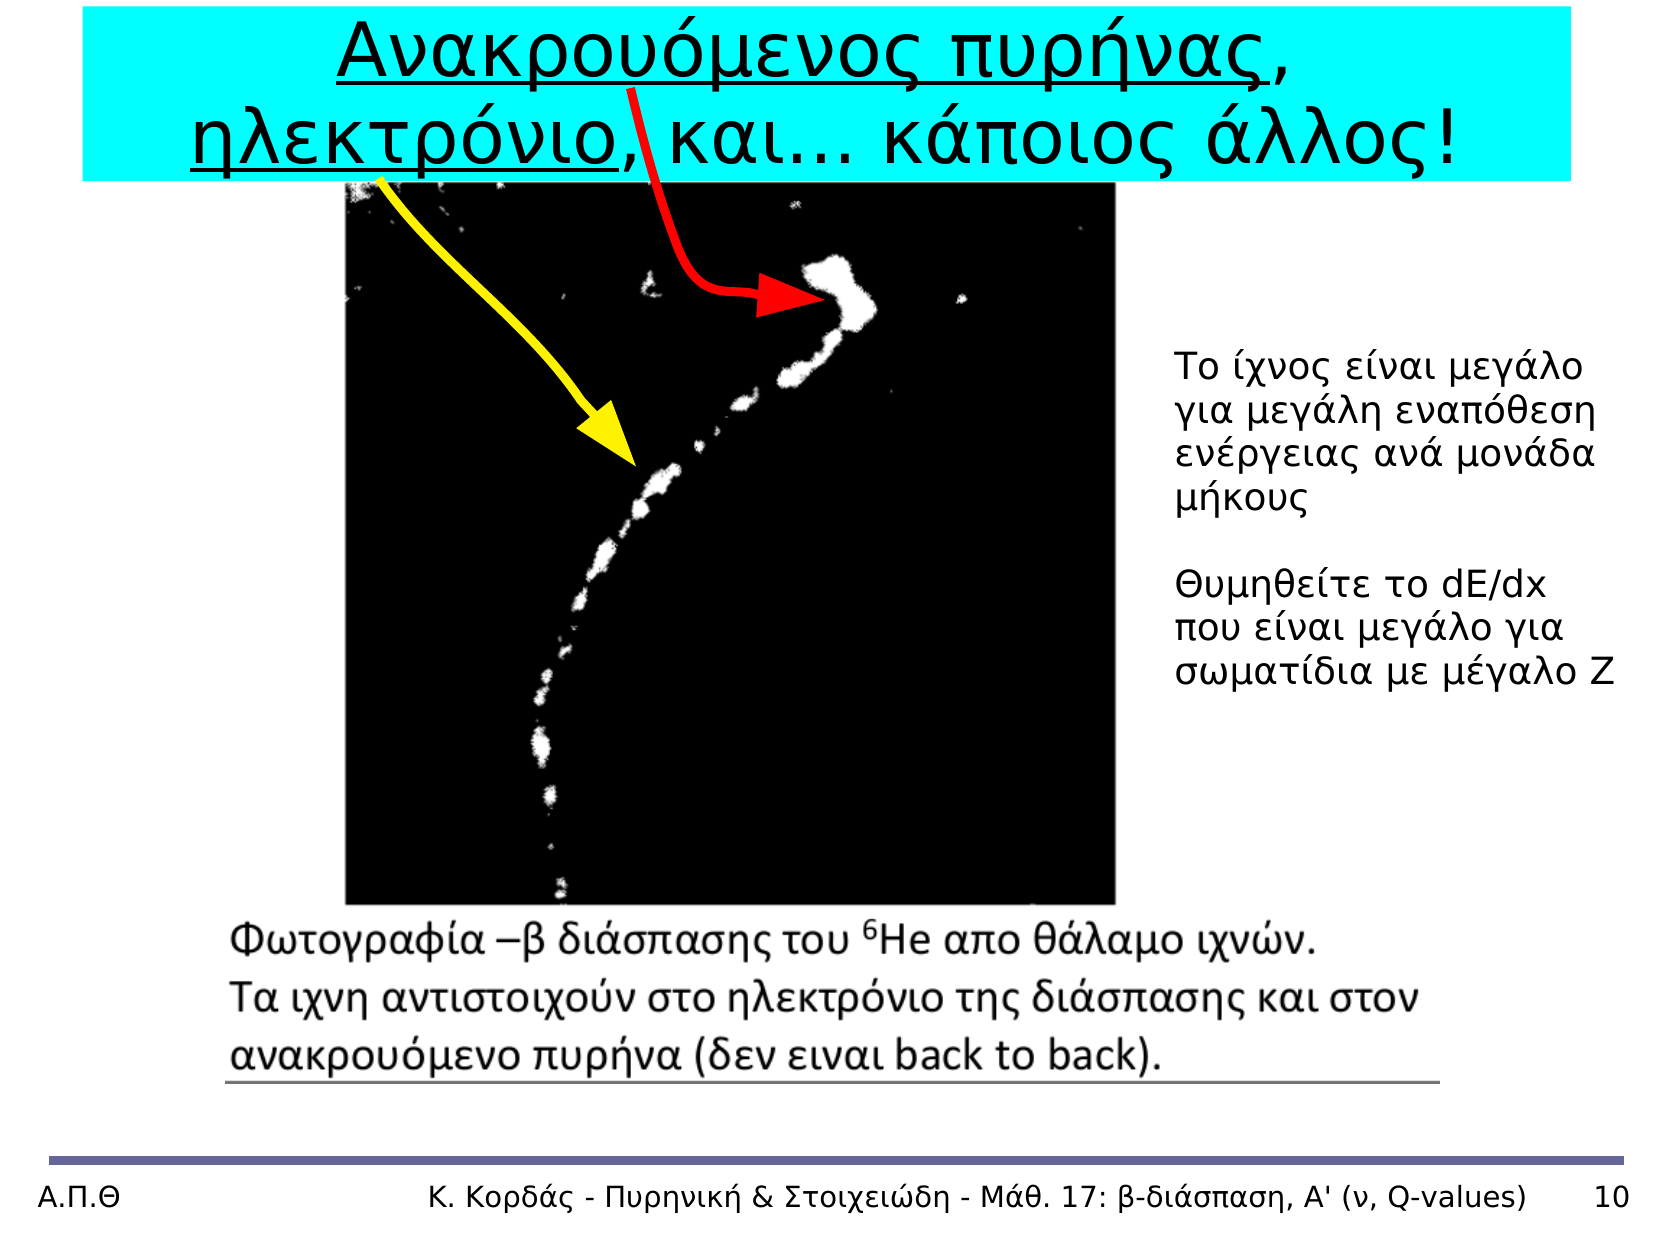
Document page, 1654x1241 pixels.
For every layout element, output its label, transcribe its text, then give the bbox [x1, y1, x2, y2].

title Ανακρουόμενος πυρήνας, ηλεκτρόνιο, και... κάποιος άλλος! [82, 6, 1571, 182]
picture [225, 182, 1440, 1084]
text_box Το ίχνος είναι μεγάλο για μεγάλη εναπόθεση ενέργειας ανά μονάδα μήκους Θυμηθείτε το dE/dx που είναι μεγάλο για σωματίδια με μέγαλο Ζ [1159, 337, 1631, 701]
